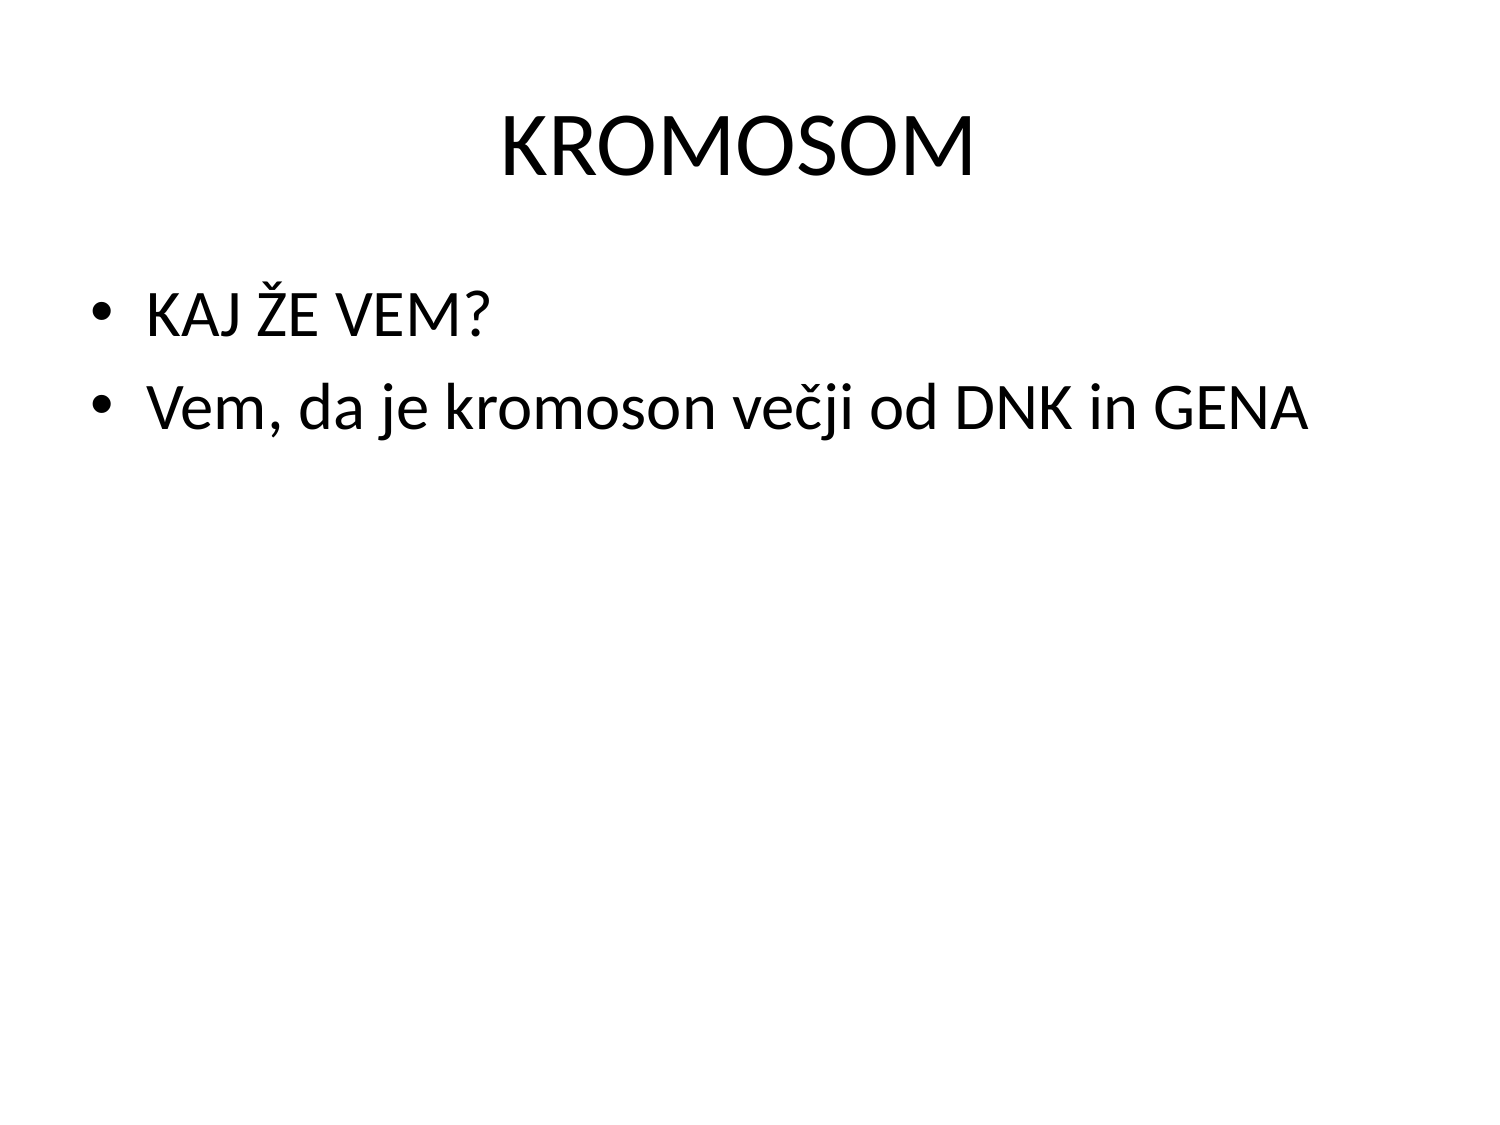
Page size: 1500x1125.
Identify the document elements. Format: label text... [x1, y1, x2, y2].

title KROMOSOM [75, 45, 1425, 233]
list KAJ ŽE VEM? Vem, da je kromoson večji od DNK in GENA [75, 262, 1425, 1005]
